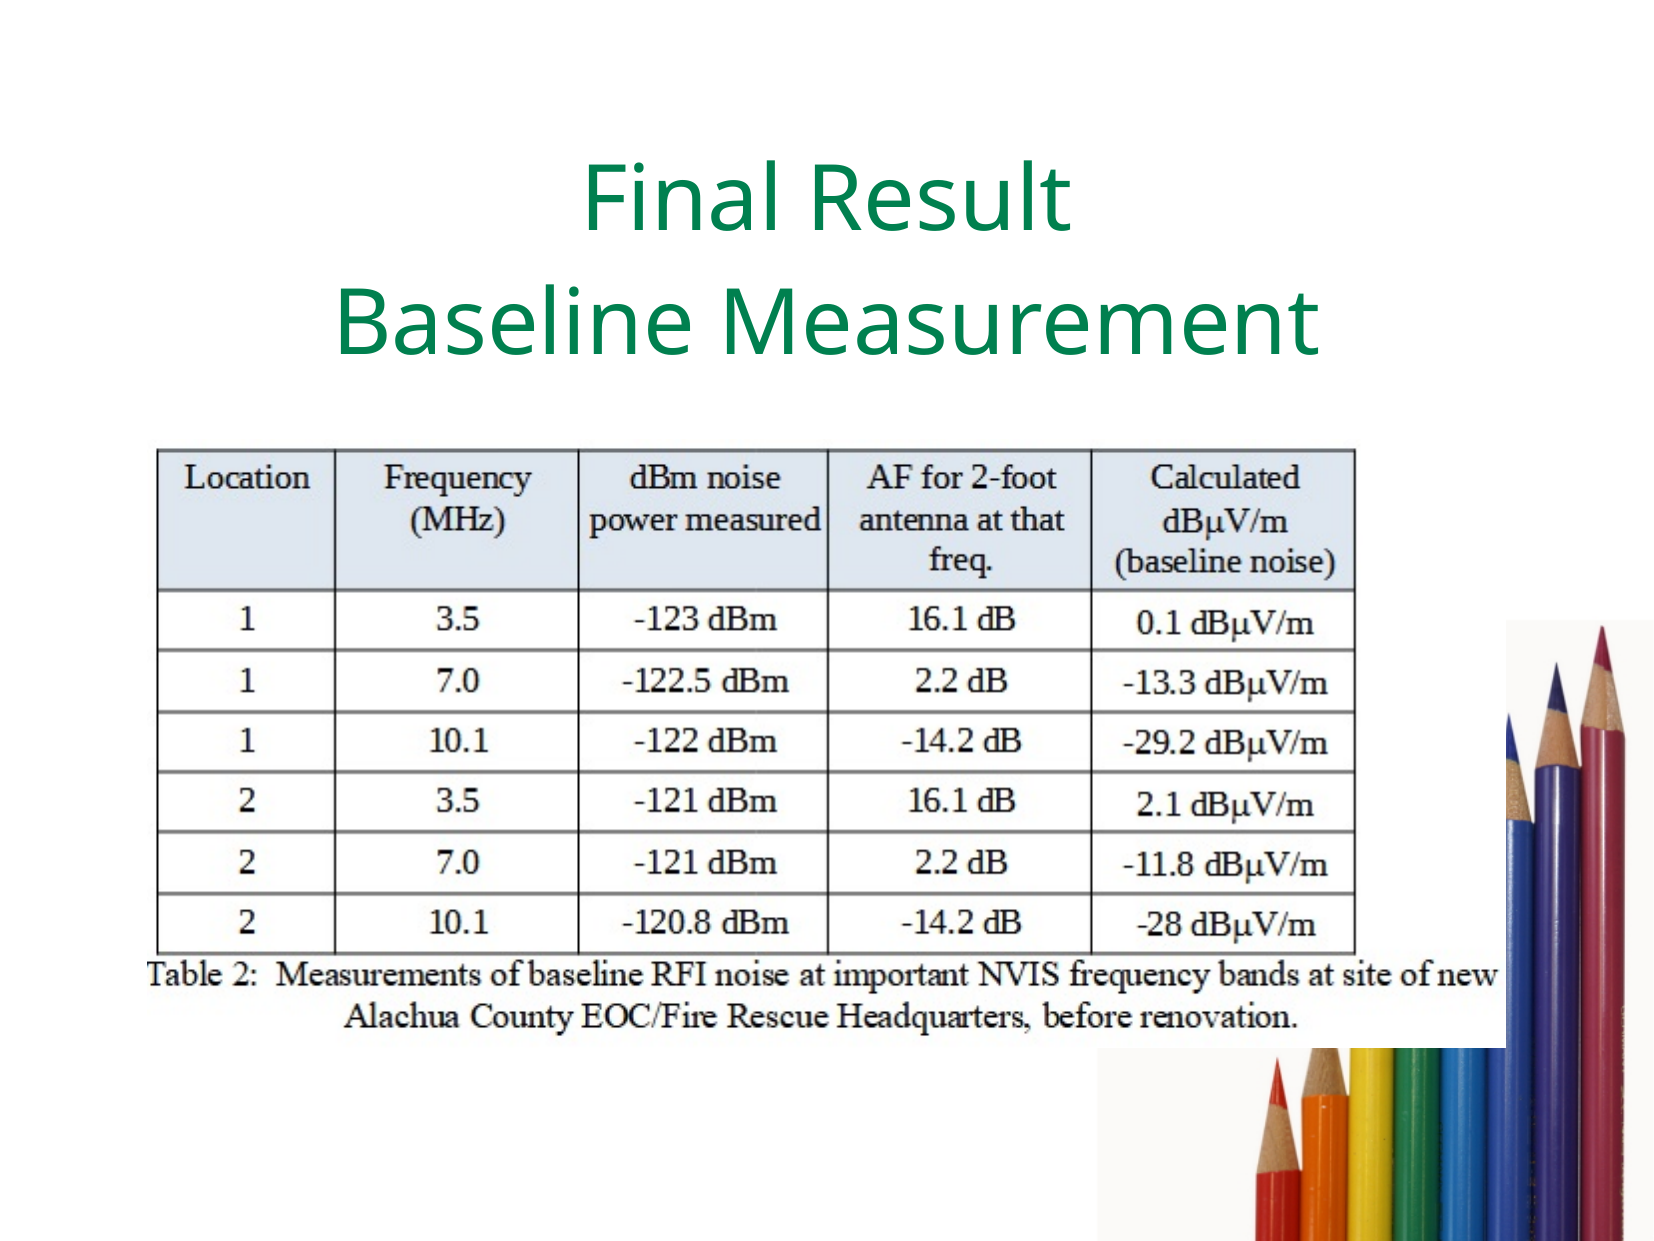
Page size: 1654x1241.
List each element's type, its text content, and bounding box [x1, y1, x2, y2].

title Final Result Baseline Measurement [147, 141, 1506, 373]
picture [0, 0, 1654, 1241]
